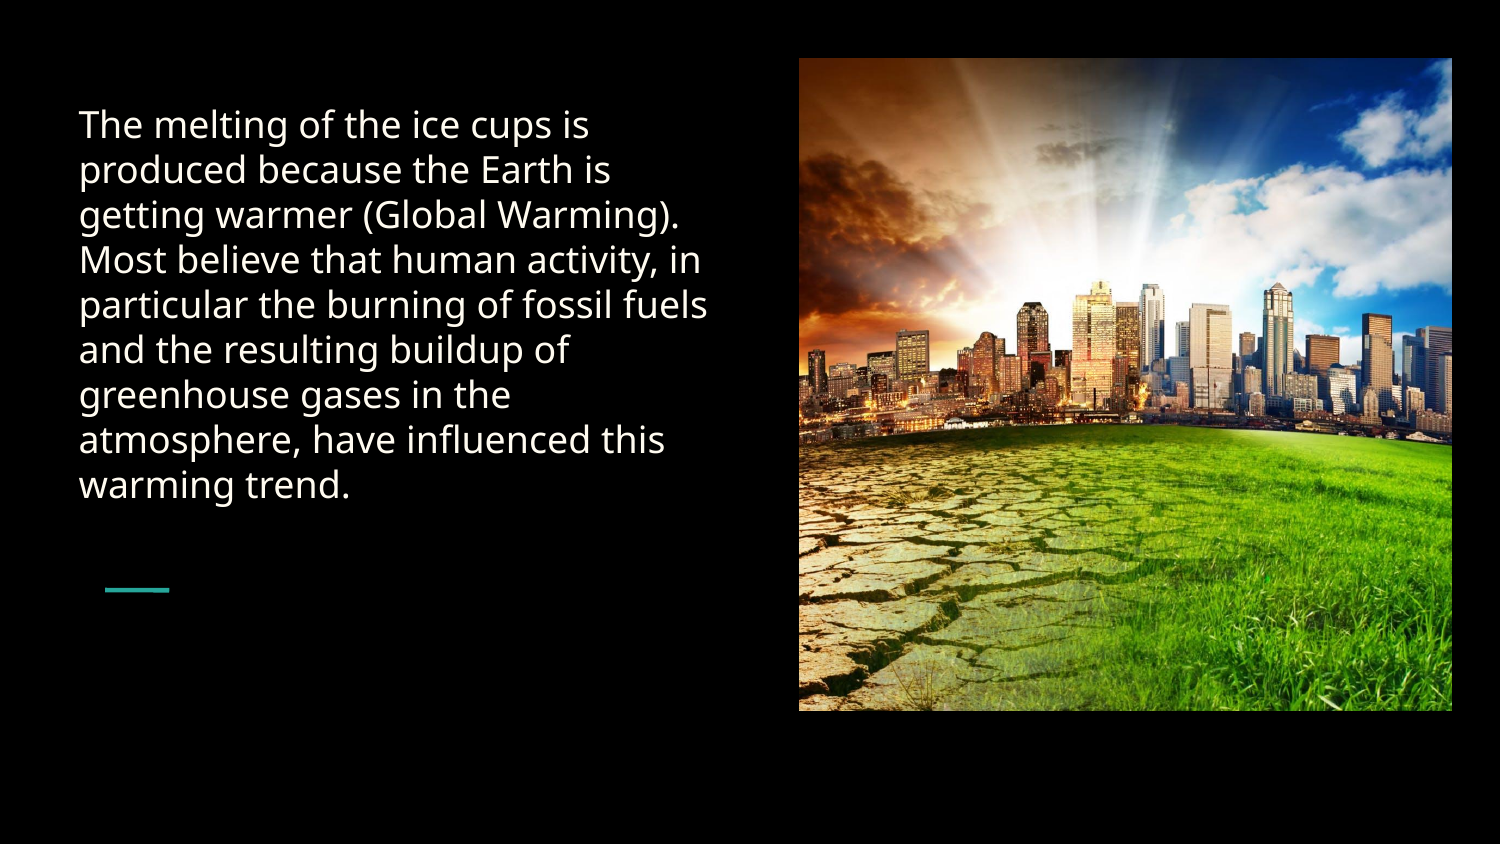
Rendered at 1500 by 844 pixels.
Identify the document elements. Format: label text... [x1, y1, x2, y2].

picture [799, 58, 1452, 711]
title The melting of the ice cups is produced because the Earth is getting warmer (Global Warming). Most believe that human activity, in particular the burning of fossil fuels and the resulting buildup of greenhouse gases in the atmosphere, have influenced this warming trend. [63, 58, 750, 522]
